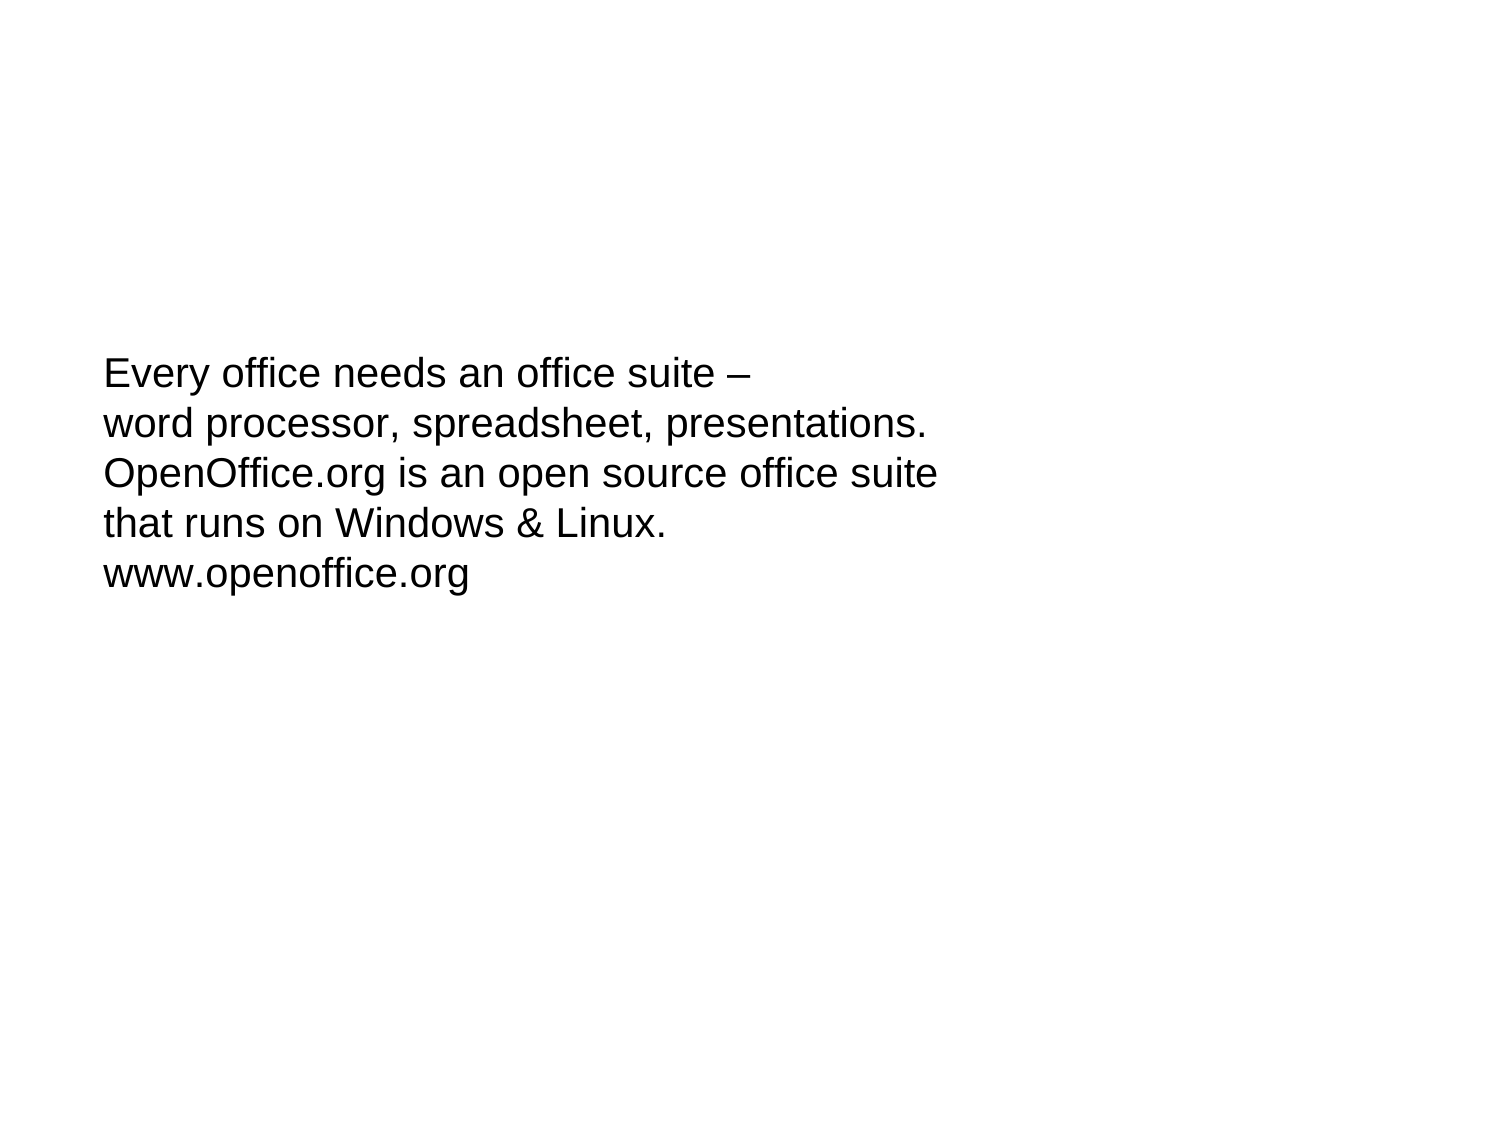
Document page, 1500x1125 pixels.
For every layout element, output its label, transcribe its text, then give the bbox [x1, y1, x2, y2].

text_box Every office needs an office suite – word processor, spreadsheet, presentations. OpenOffice.org is an open source office suite that runs on Windows & Linux. www.openoffice.org [88, 338, 1365, 604]
